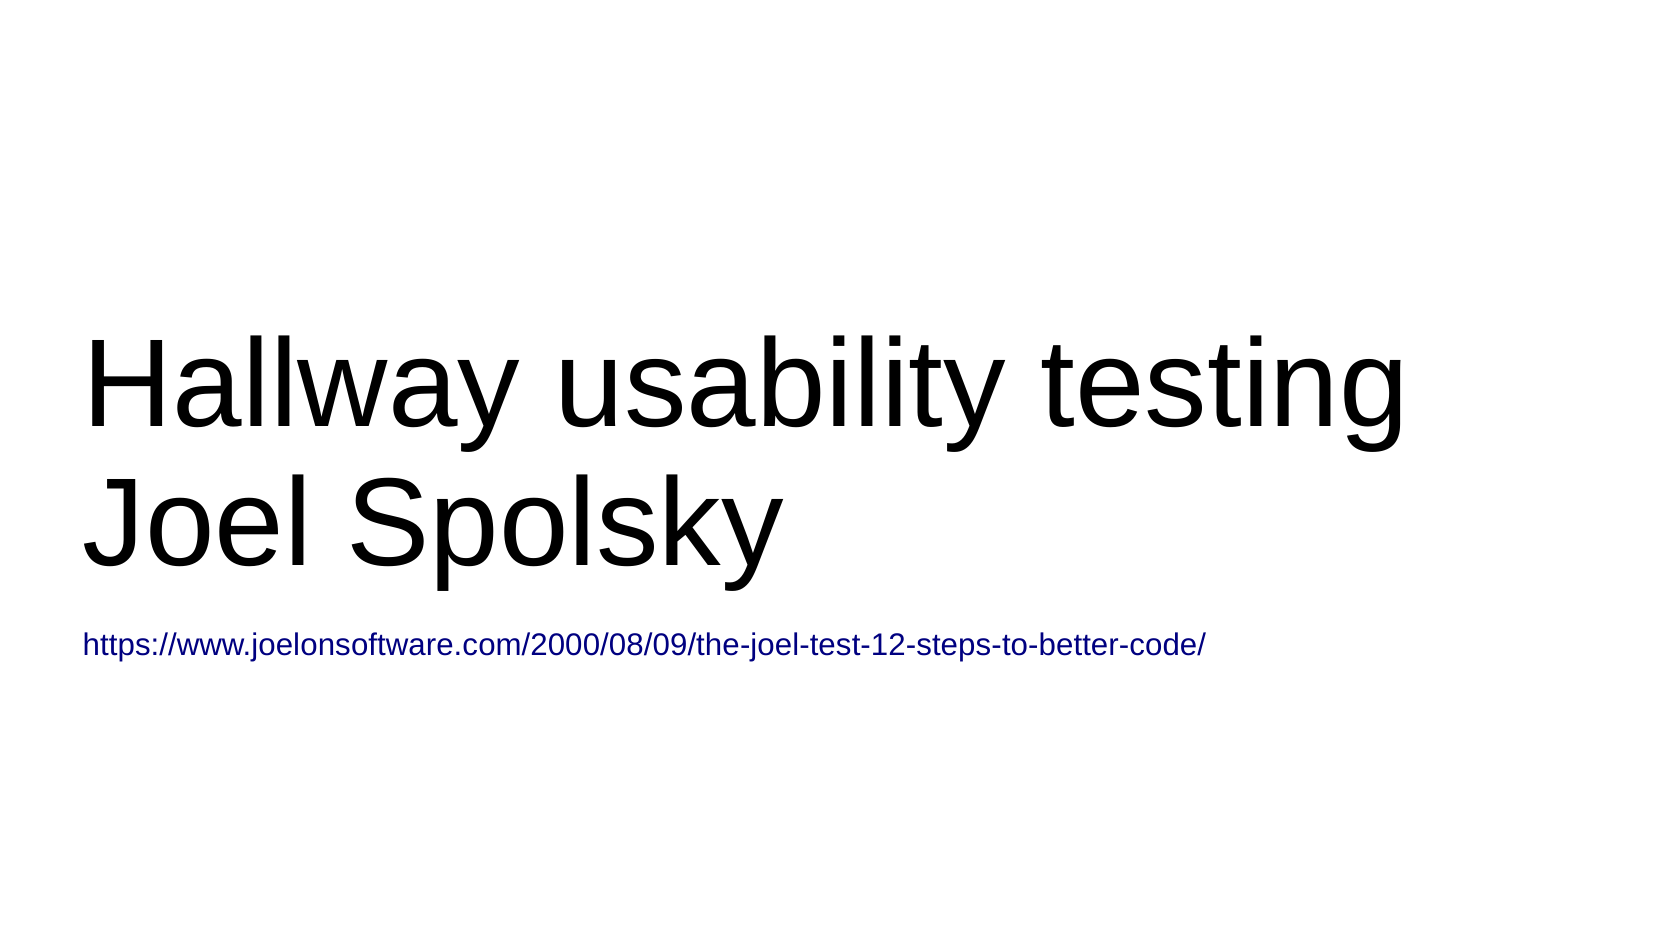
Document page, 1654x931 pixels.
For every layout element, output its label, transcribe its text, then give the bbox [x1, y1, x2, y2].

subtitle Hallway usability testing Joel Spolsky https://www.joelonsoftware.com/2000/08/09/the-joel-test-12-steps-to-better-code/ [82, 217, 1571, 758]
